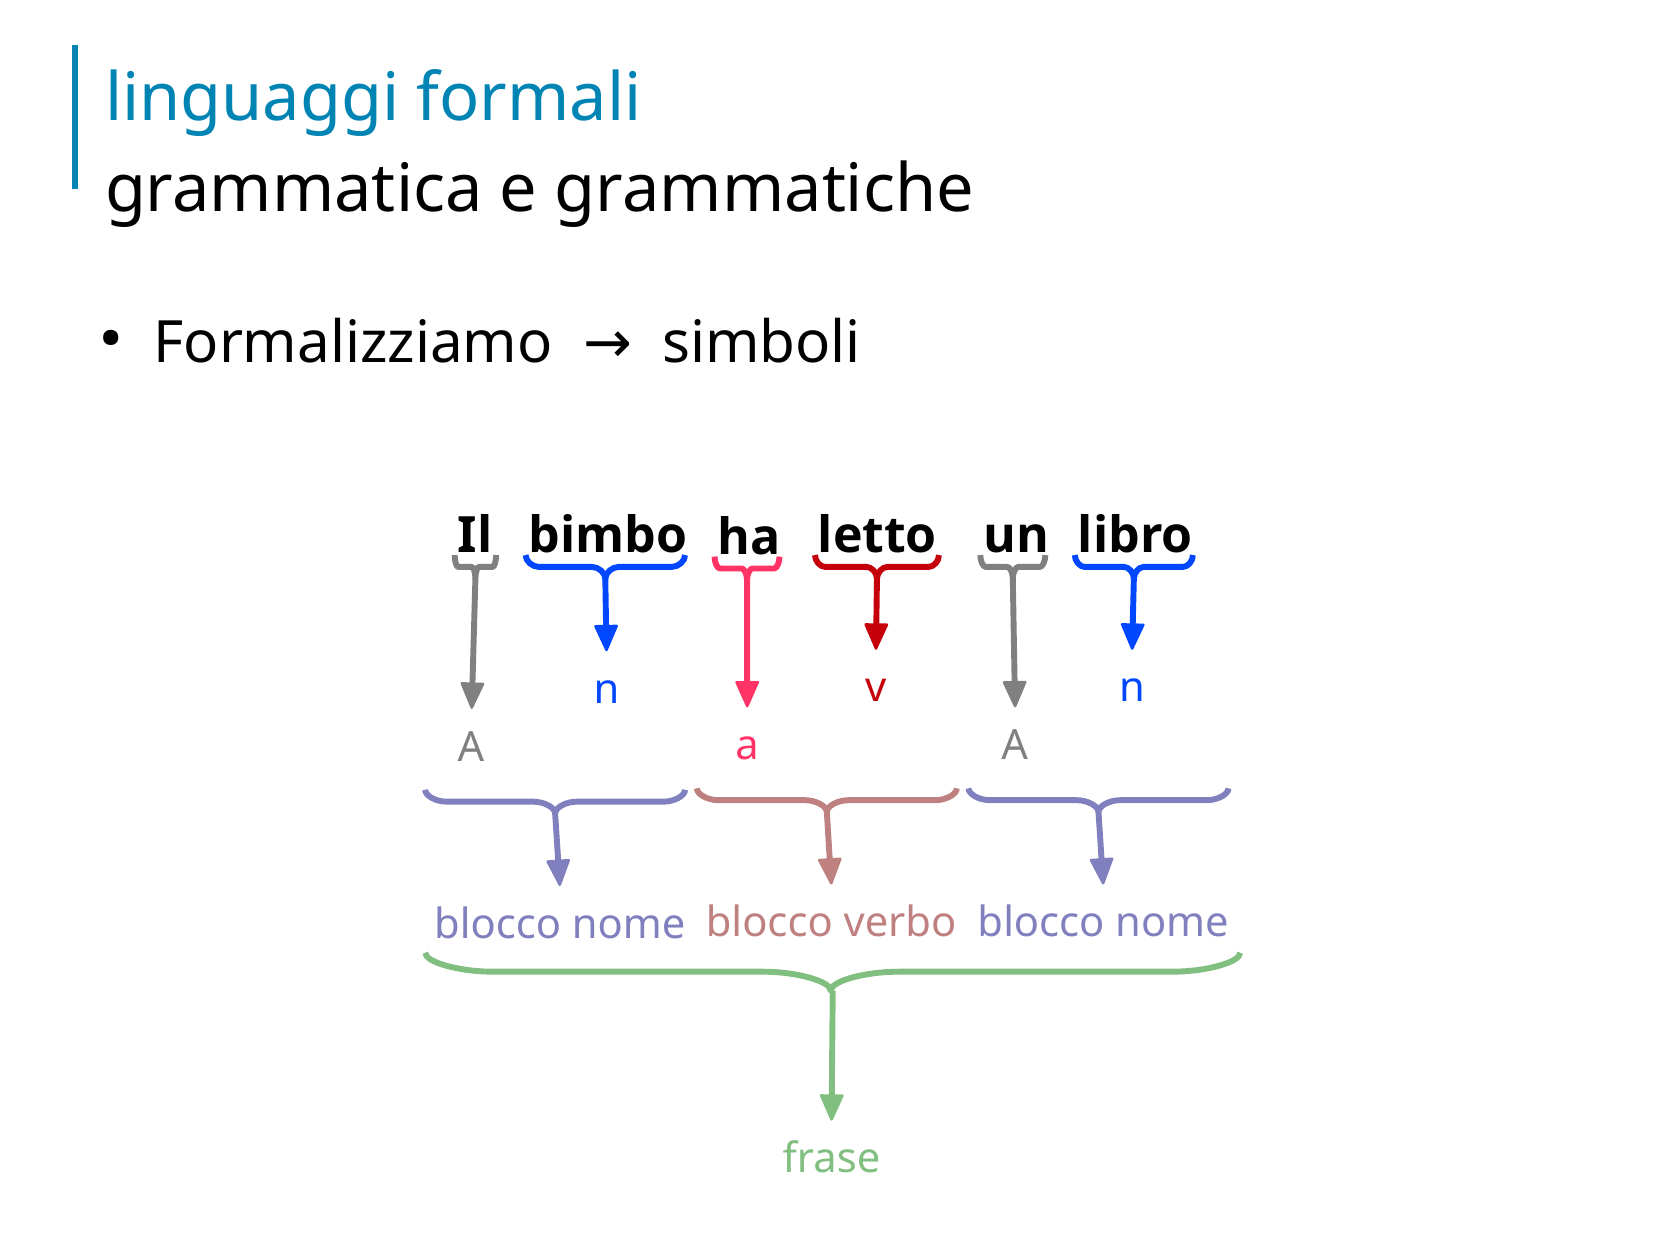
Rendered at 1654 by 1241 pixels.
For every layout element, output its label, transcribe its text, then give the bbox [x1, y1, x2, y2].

text_box n [578, 654, 633, 720]
text_box A [443, 712, 501, 767]
text_box A [986, 710, 1044, 767]
text_box bimbo [513, 496, 692, 571]
text_box letto [803, 496, 952, 571]
text_box v [850, 653, 902, 719]
text_box un [968, 496, 1058, 571]
text_box [259, 767, 1406, 1232]
text_box libro [1063, 496, 1205, 572]
list Formalizziamo → simboli [82, 300, 1571, 1126]
text_box Il [442, 496, 505, 571]
text_box a [720, 710, 773, 767]
text_box ha [702, 497, 790, 573]
title linguaggi formali grammatica e grammatiche [105, 49, 1571, 200]
text_box n [1104, 653, 1159, 719]
